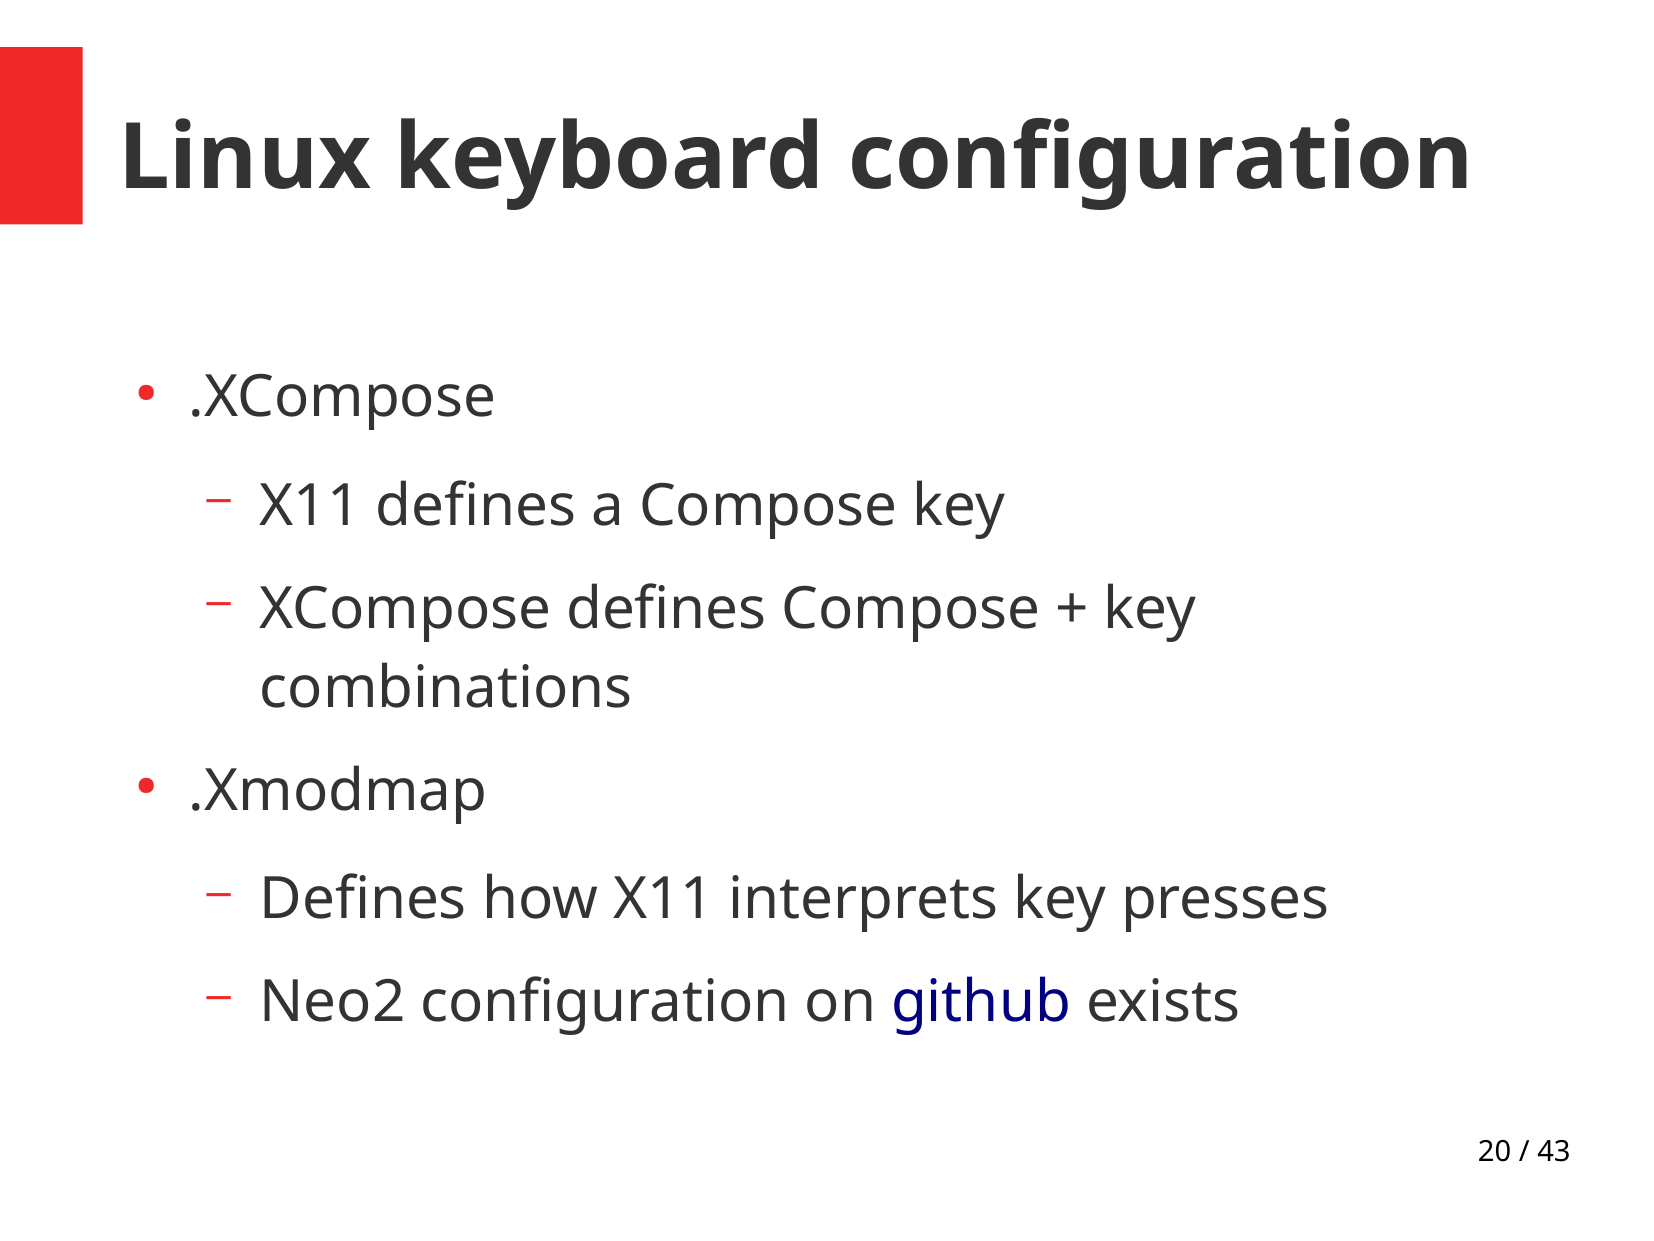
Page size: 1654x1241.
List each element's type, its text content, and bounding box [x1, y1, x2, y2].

list .XCompose X11 defines a Compose key XCompose defines Compose + key combinations .Xmodmap Defines how X11 interprets key presses Neo2 configuration on github exists [118, 354, 1536, 1074]
title Linux keyboard configuration [118, 49, 1571, 257]
